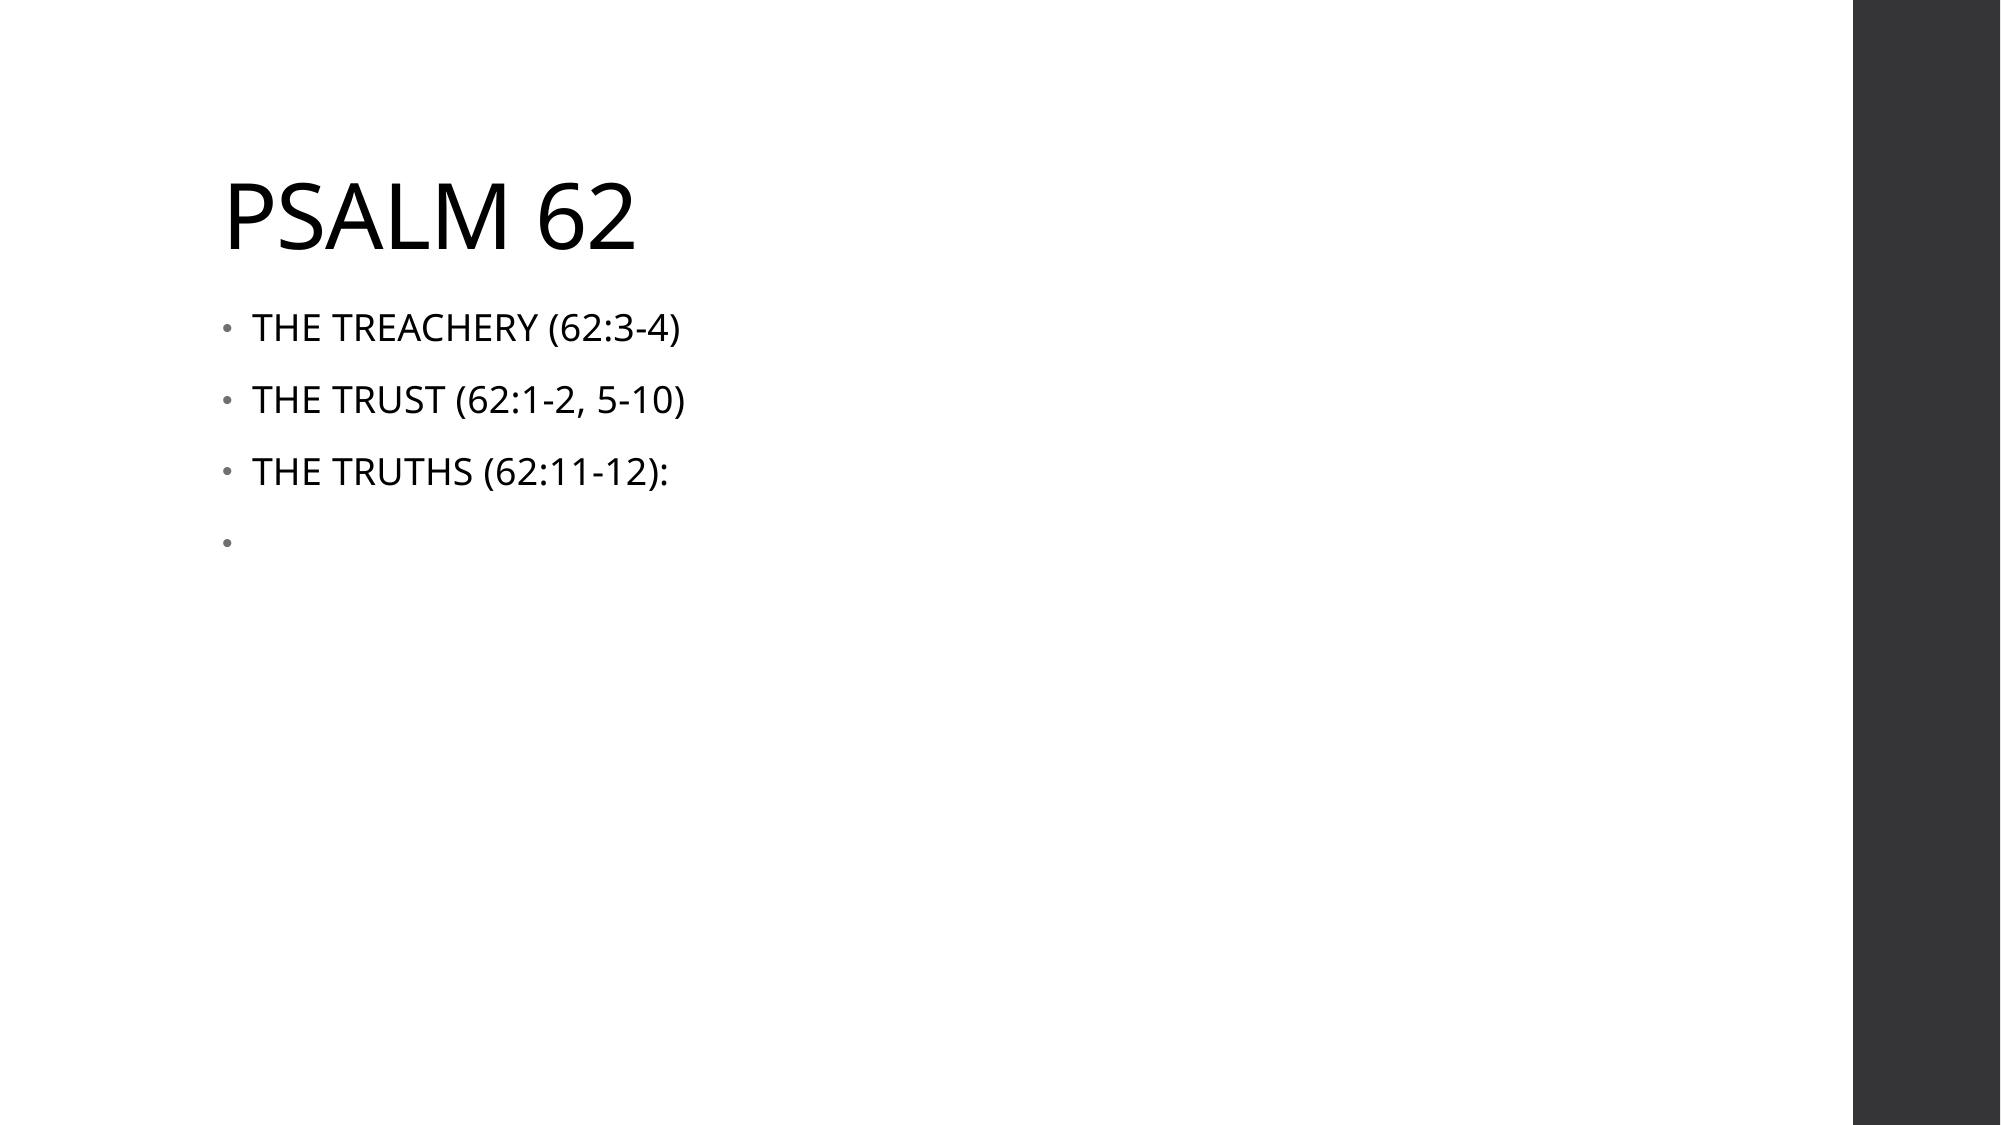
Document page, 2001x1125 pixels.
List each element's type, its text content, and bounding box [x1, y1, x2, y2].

title PSALM 62 [206, 60, 1797, 278]
list THE TREACHERY (62:3-4) THE TRUST (62:1-2, 5-10) THE TRUTHS (62:11-12): [206, 299, 1617, 1014]
